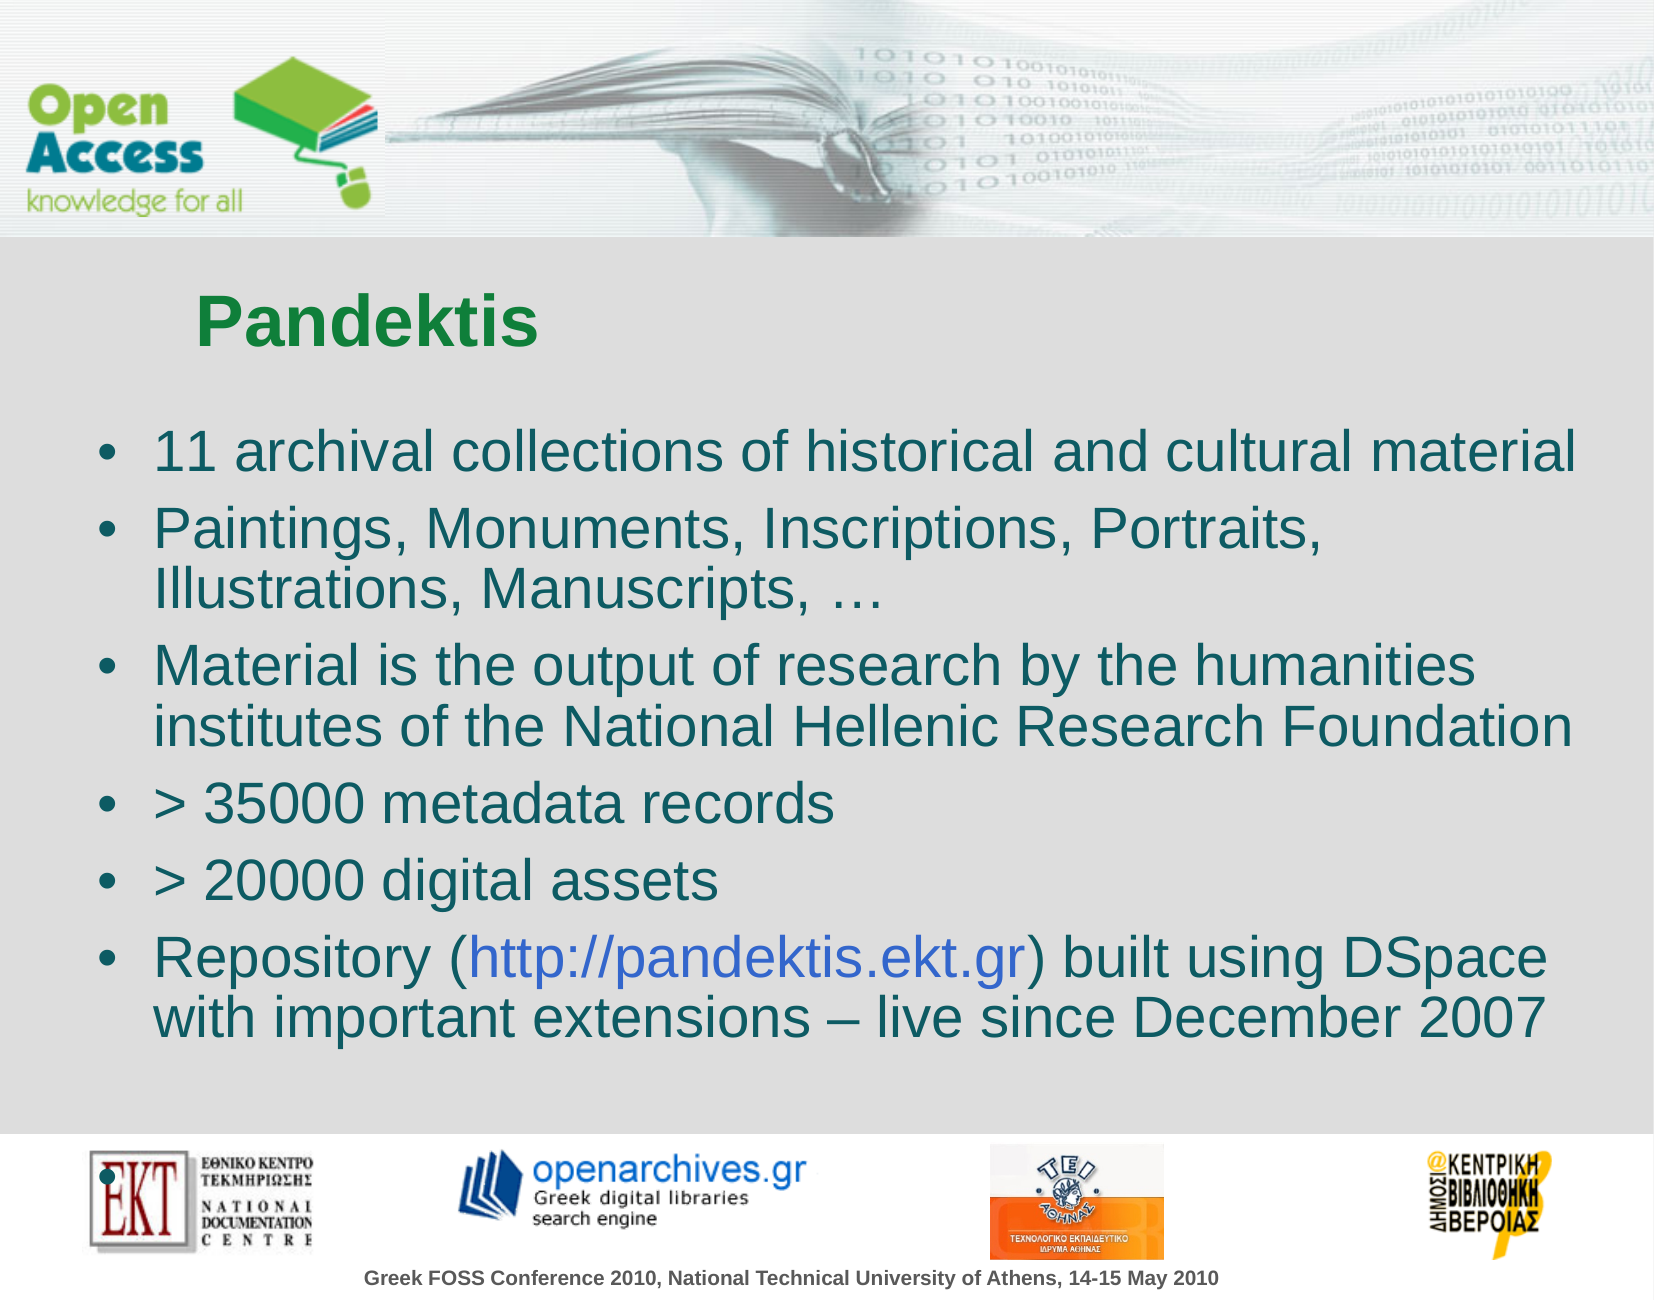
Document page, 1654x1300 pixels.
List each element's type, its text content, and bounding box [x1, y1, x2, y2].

picture [1424, 1136, 1648, 1260]
text_box Pandektis [195, 284, 1516, 368]
list 11 archival collections of historical and cultural material Paintings, Monuments, Inscriptions, Portraits, Illustrations, Manuscripts, … Material is the output of research by the humanities institutes of the National Hellenic Research Foundation > 35000 metadata records > 20000 digital assets Repository (http://pandektis.ekt.gr) built using DSpace with important extensions – live since December 2007 [82, 415, 1612, 1108]
picture [0, 0, 1654, 237]
picture [451, 1142, 851, 1231]
picture [82, 1138, 323, 1260]
picture [990, 1142, 1164, 1260]
